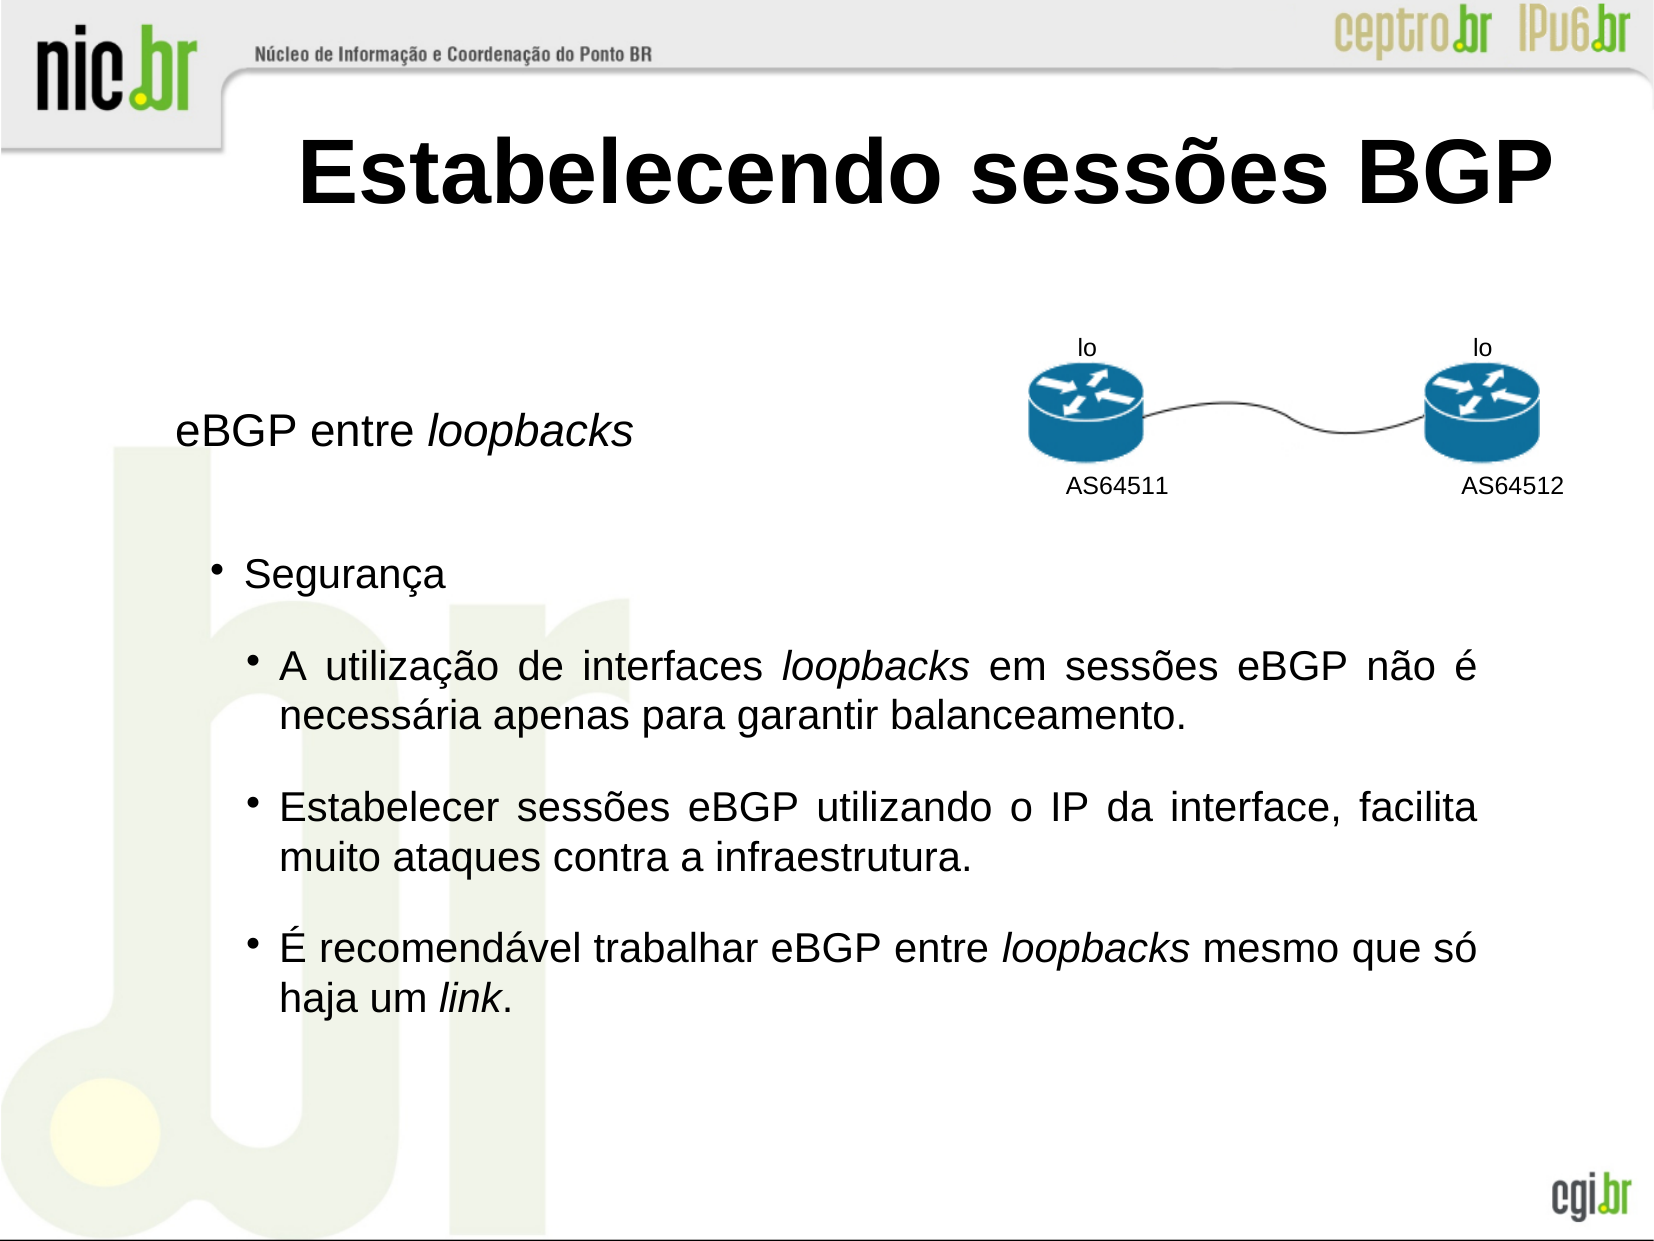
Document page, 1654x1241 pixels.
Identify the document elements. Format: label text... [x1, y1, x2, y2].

picture [0, 0, 1654, 1241]
text_box lo [1062, 323, 1113, 367]
text_box AS64511 [1051, 460, 1129, 504]
text_box AS64512 [1446, 460, 1524, 504]
text_box lo [1458, 323, 1508, 367]
text_box eBGP entre loopbacks Segurança A utilização de interfaces loopbacks em sessões eBGP não é necessária apenas para garantir balanceamento. Estabelecer sessões eBGP utilizando o IP da interface, facilita muito ataques contra a infraestrutura. É recomendável trabalhar eBGP entre loopbacks mesmo que só haja um link. [160, 390, 1493, 531]
text_box Estabelecendo sessões BGP [188, 97, 1654, 216]
